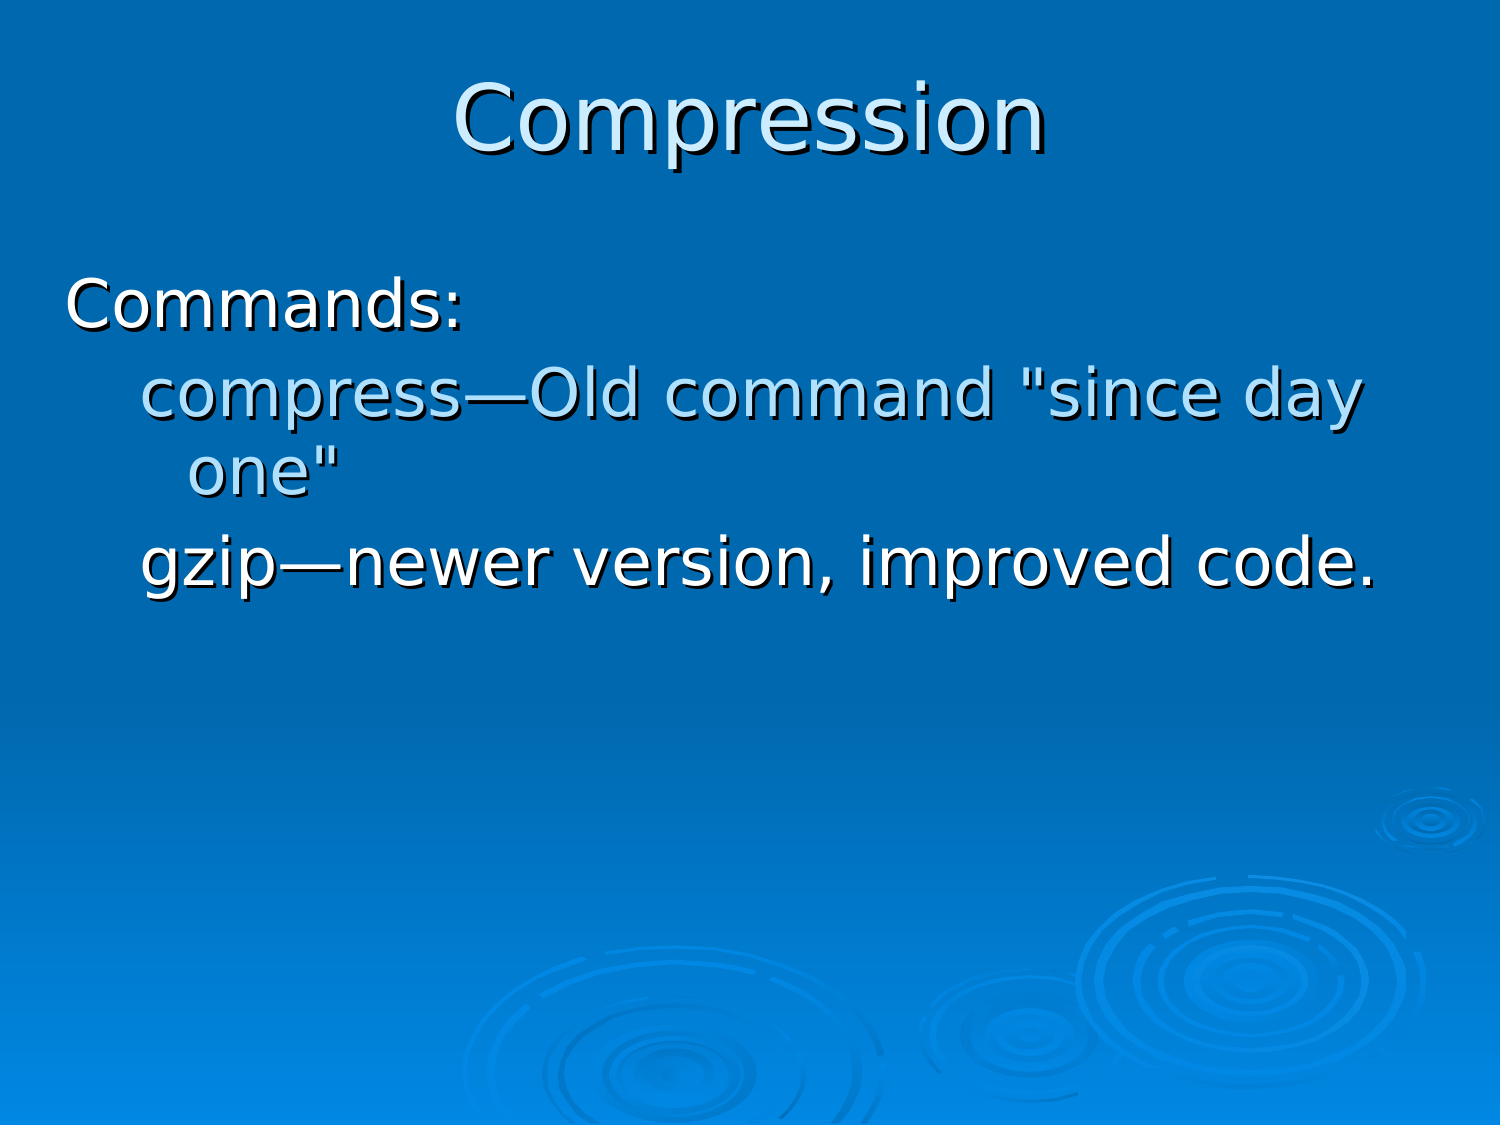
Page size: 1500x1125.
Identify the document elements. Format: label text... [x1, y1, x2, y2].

title Compression [75, 45, 1426, 196]
list Commands: compress—Old command "since day one" gzip—newer version, improved code. [50, 262, 1463, 1076]
